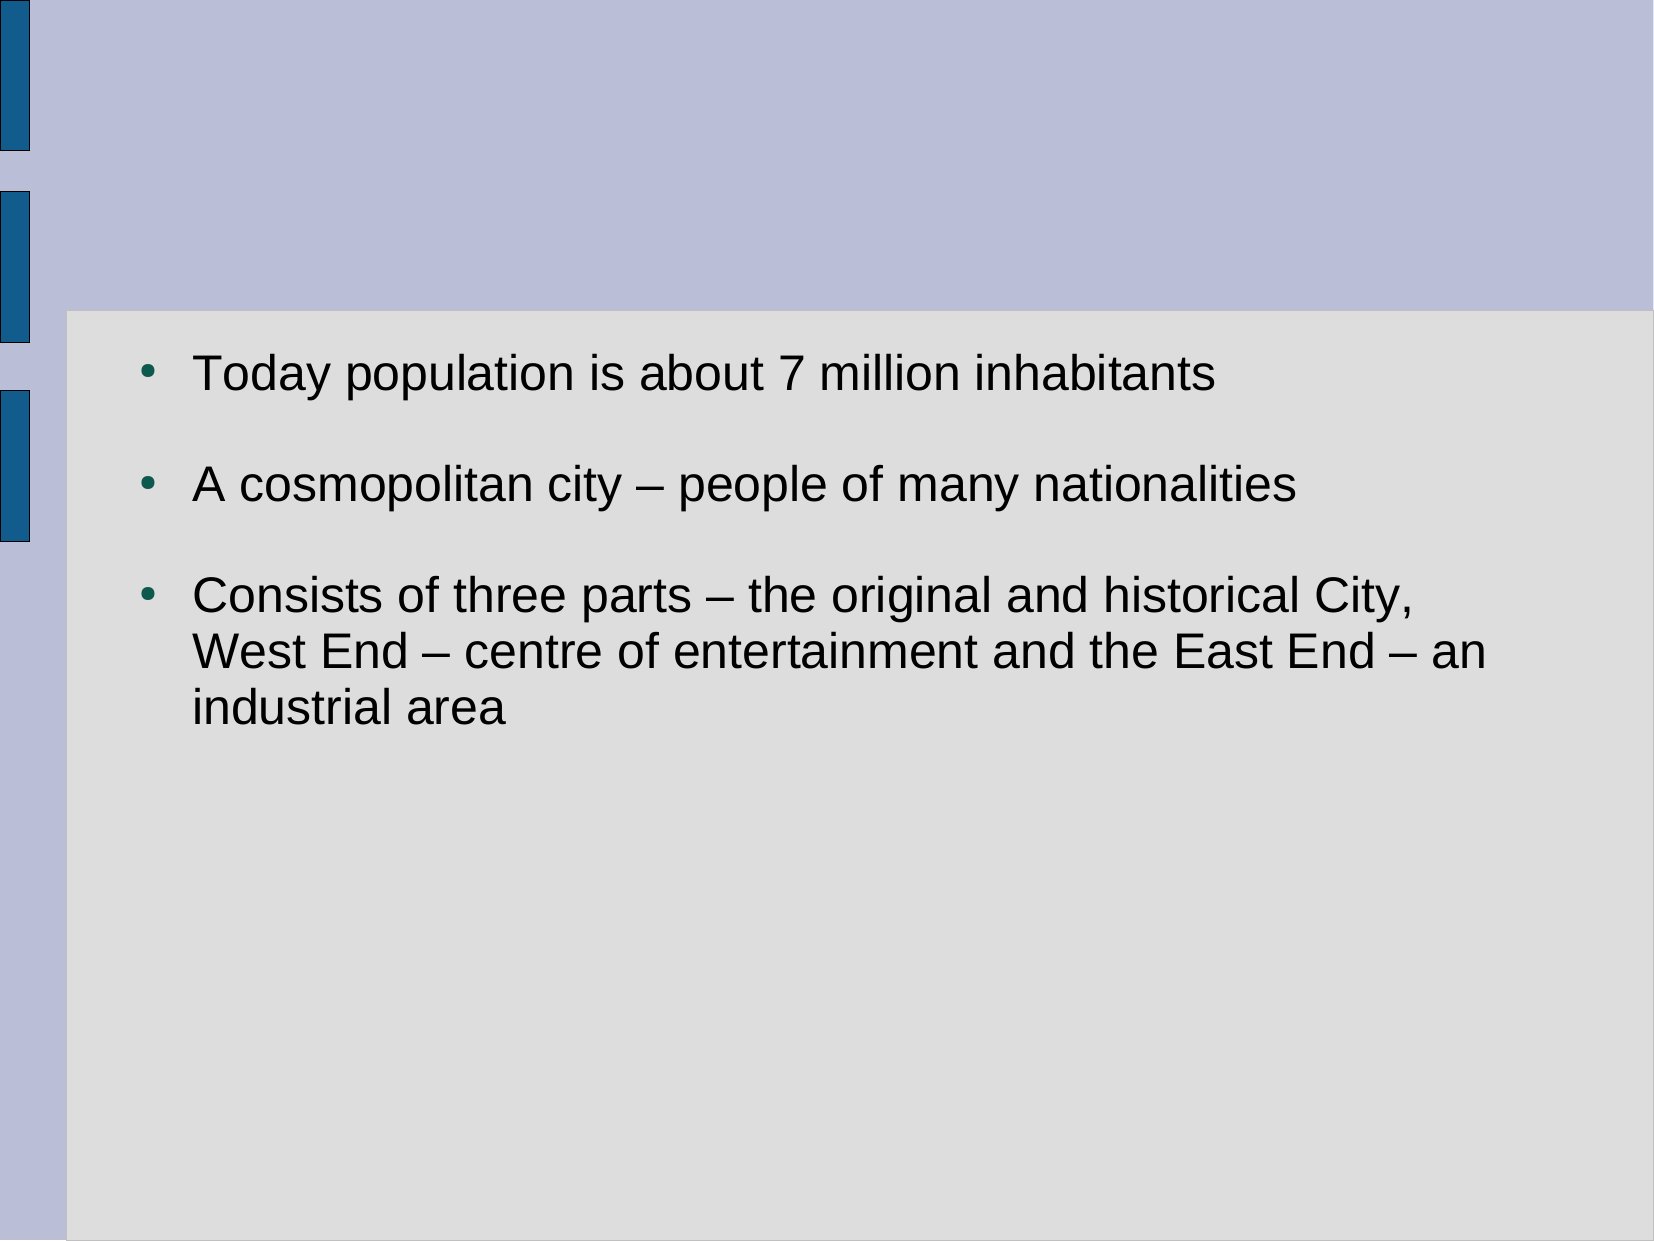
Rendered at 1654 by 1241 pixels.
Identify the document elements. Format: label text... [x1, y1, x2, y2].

list Today population is about 7 million inhabitants A cosmopolitan city – people of many nationalities Consists of three parts – the original and historical City, West End – centre of entertainment and the East End – an industrial area [121, 344, 1534, 1127]
